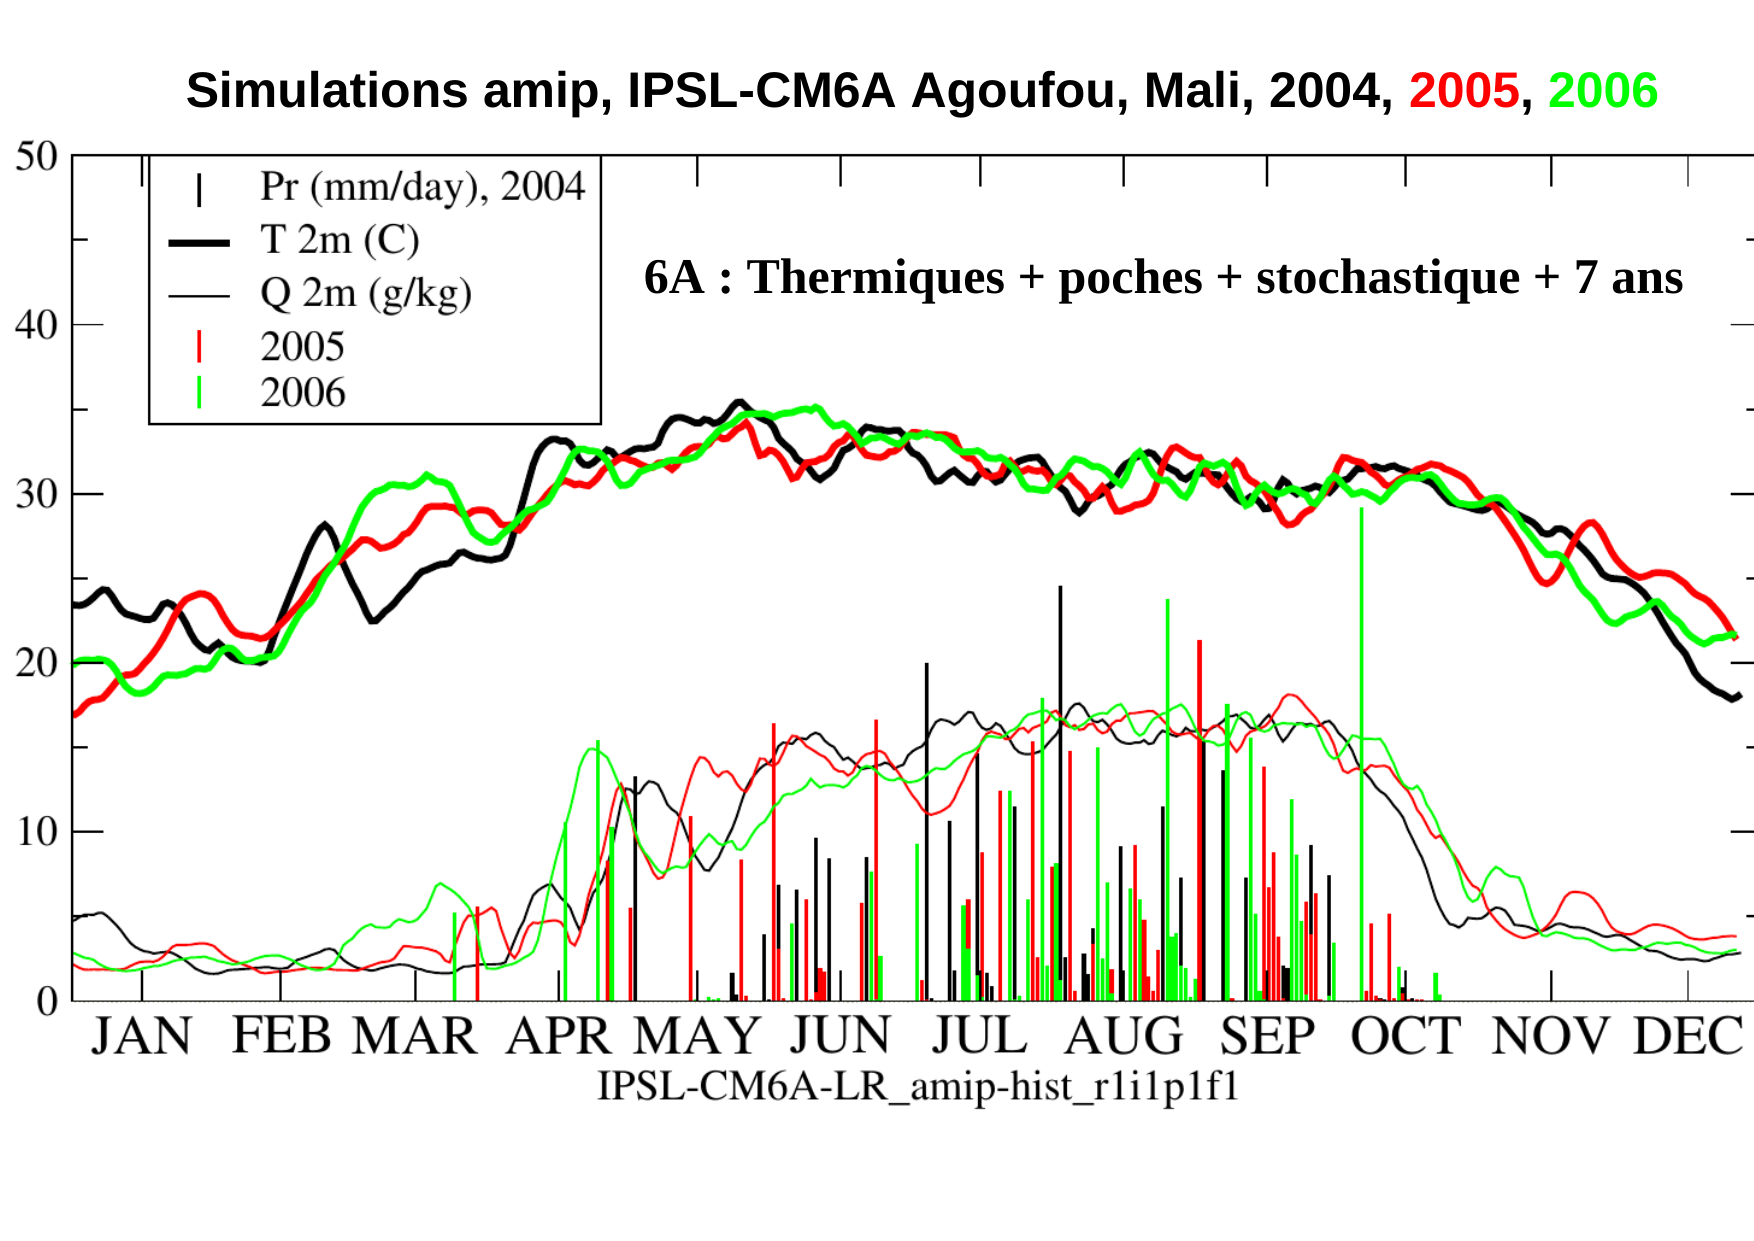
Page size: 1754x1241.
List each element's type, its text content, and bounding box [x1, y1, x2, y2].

text_box Simulations amip, IPSL-CM6A Agoufou, Mali, 2004, 2005, 2006 [171, 50, 1675, 126]
picture [12, 136, 1754, 1114]
text_box 6A : Thermiques + poches + stochastique + 7 ans [629, 236, 1699, 312]
